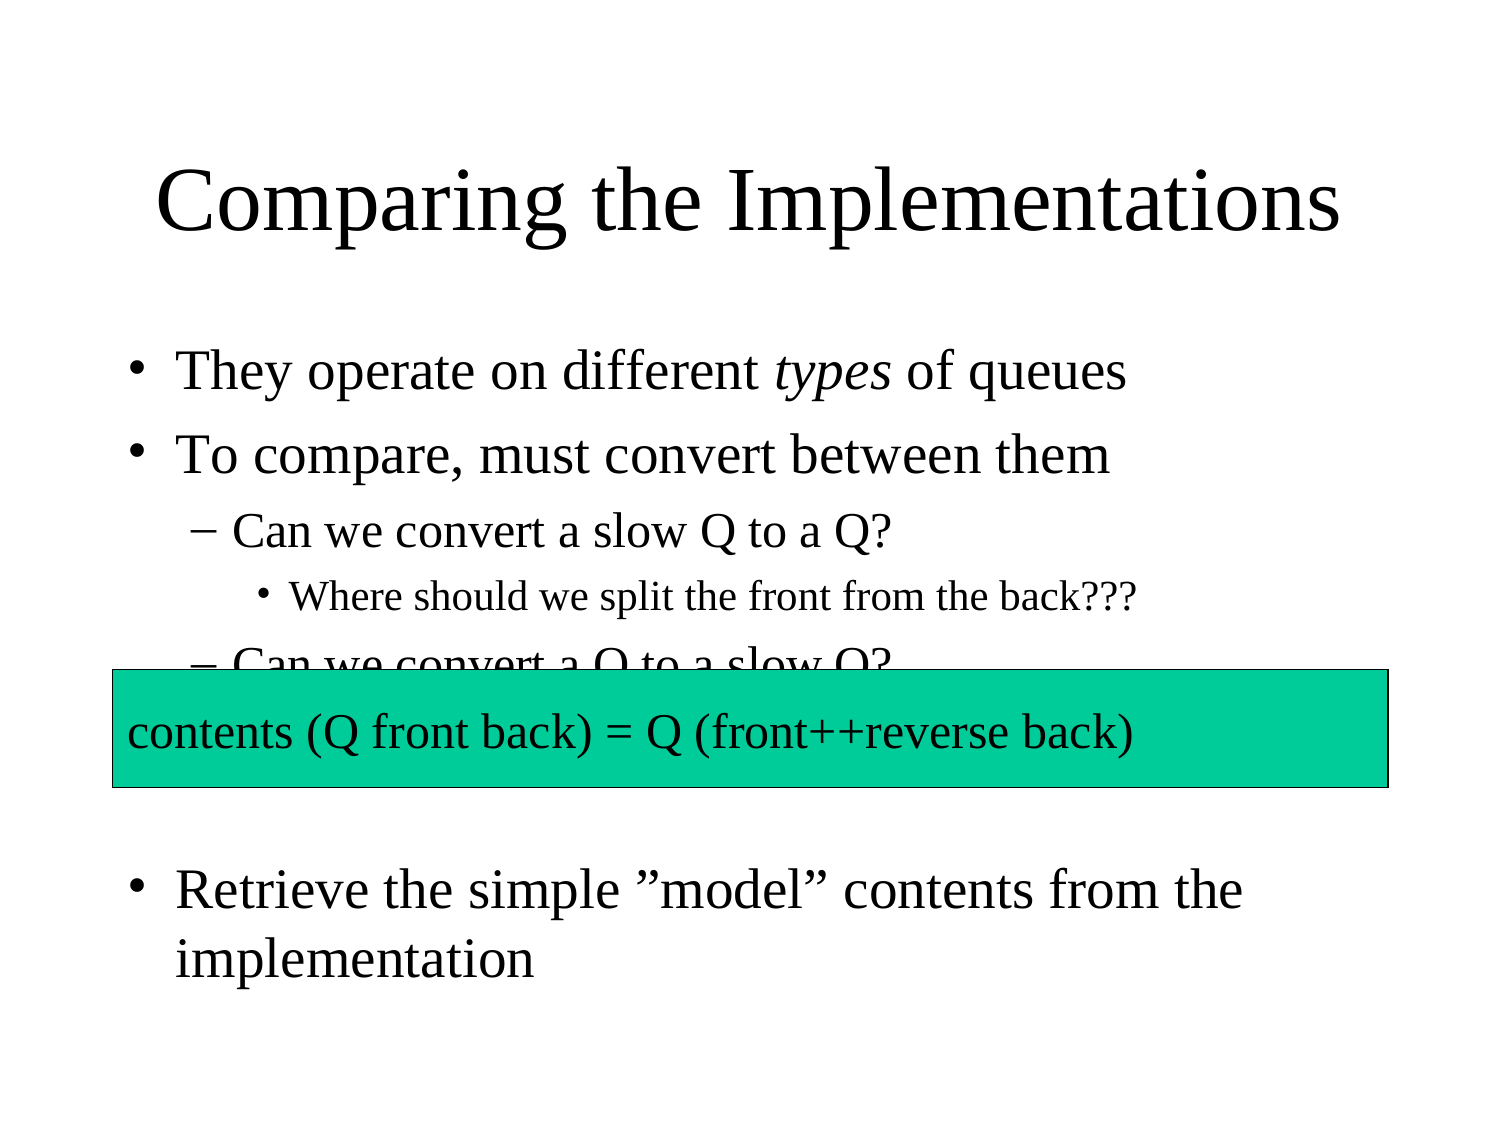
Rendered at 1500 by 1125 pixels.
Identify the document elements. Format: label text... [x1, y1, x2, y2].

list They operate on different types of queues To compare, must convert between them Can we convert a slow Q to a Q? Where should we split the front from the back??? Can we convert a Q to a slow Q? Retrieve the simple ”model” contents from the implementation [112, 788, 1388, 1000]
text_box contents (Q front back) = Q (front++reverse back) [112, 669, 1388, 788]
list They operate on different types of queues To compare, must convert between them Can we convert a slow Q to a Q? Where should we split the front from the back??? Can we convert a Q to a slow Q? Retrieve the simple ”model” contents from the implementation [112, 324, 1388, 669]
title Comparing the Implementations [112, 99, 1388, 288]
